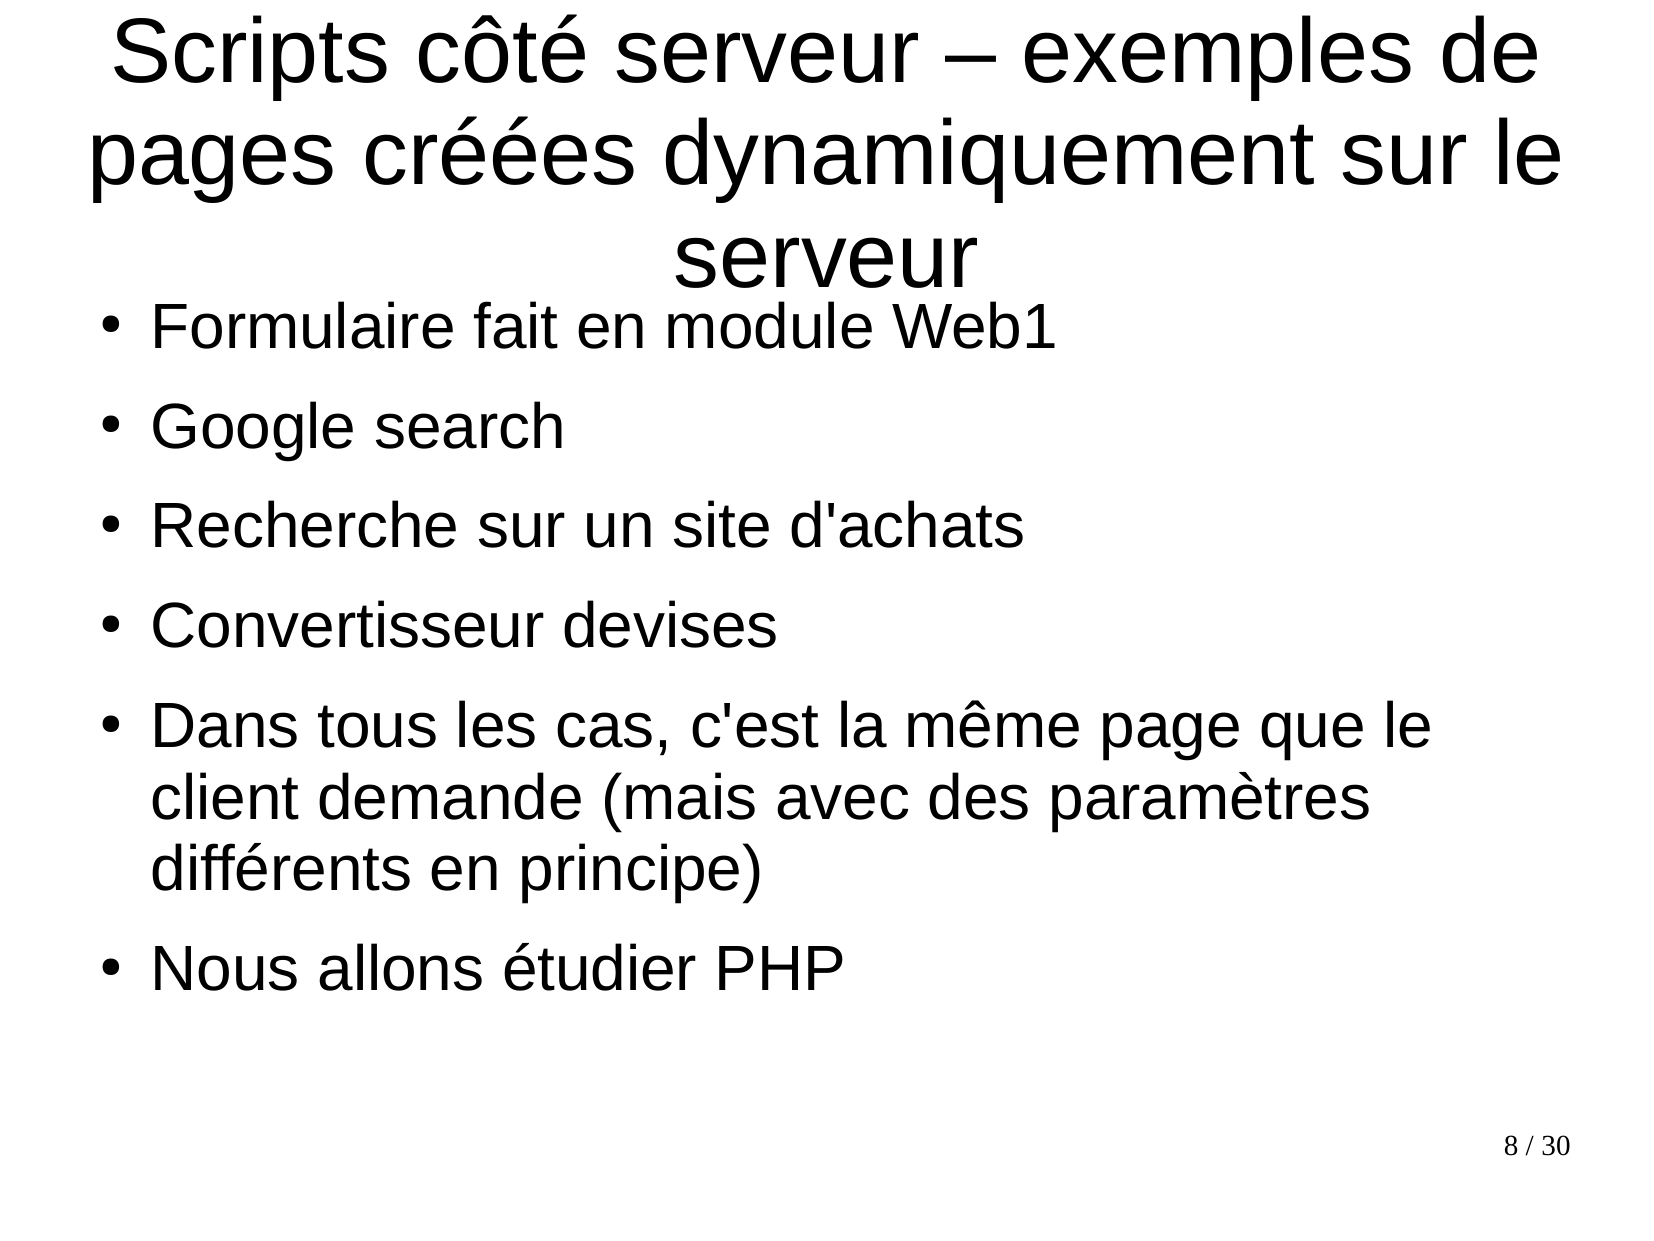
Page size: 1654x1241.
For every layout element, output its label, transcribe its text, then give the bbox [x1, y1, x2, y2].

list Formulaire fait en module Web1 Google search Recherche sur un site d'achats Convertisseur devises Dans tous les cas, c'est la même page que le client demande (mais avec des paramètres différents en principe) Nous allons étudier PHP [82, 290, 1571, 1010]
title Scripts côté serveur – exemples de pages créées dynamiquement sur le serveur [82, 0, 1571, 290]
